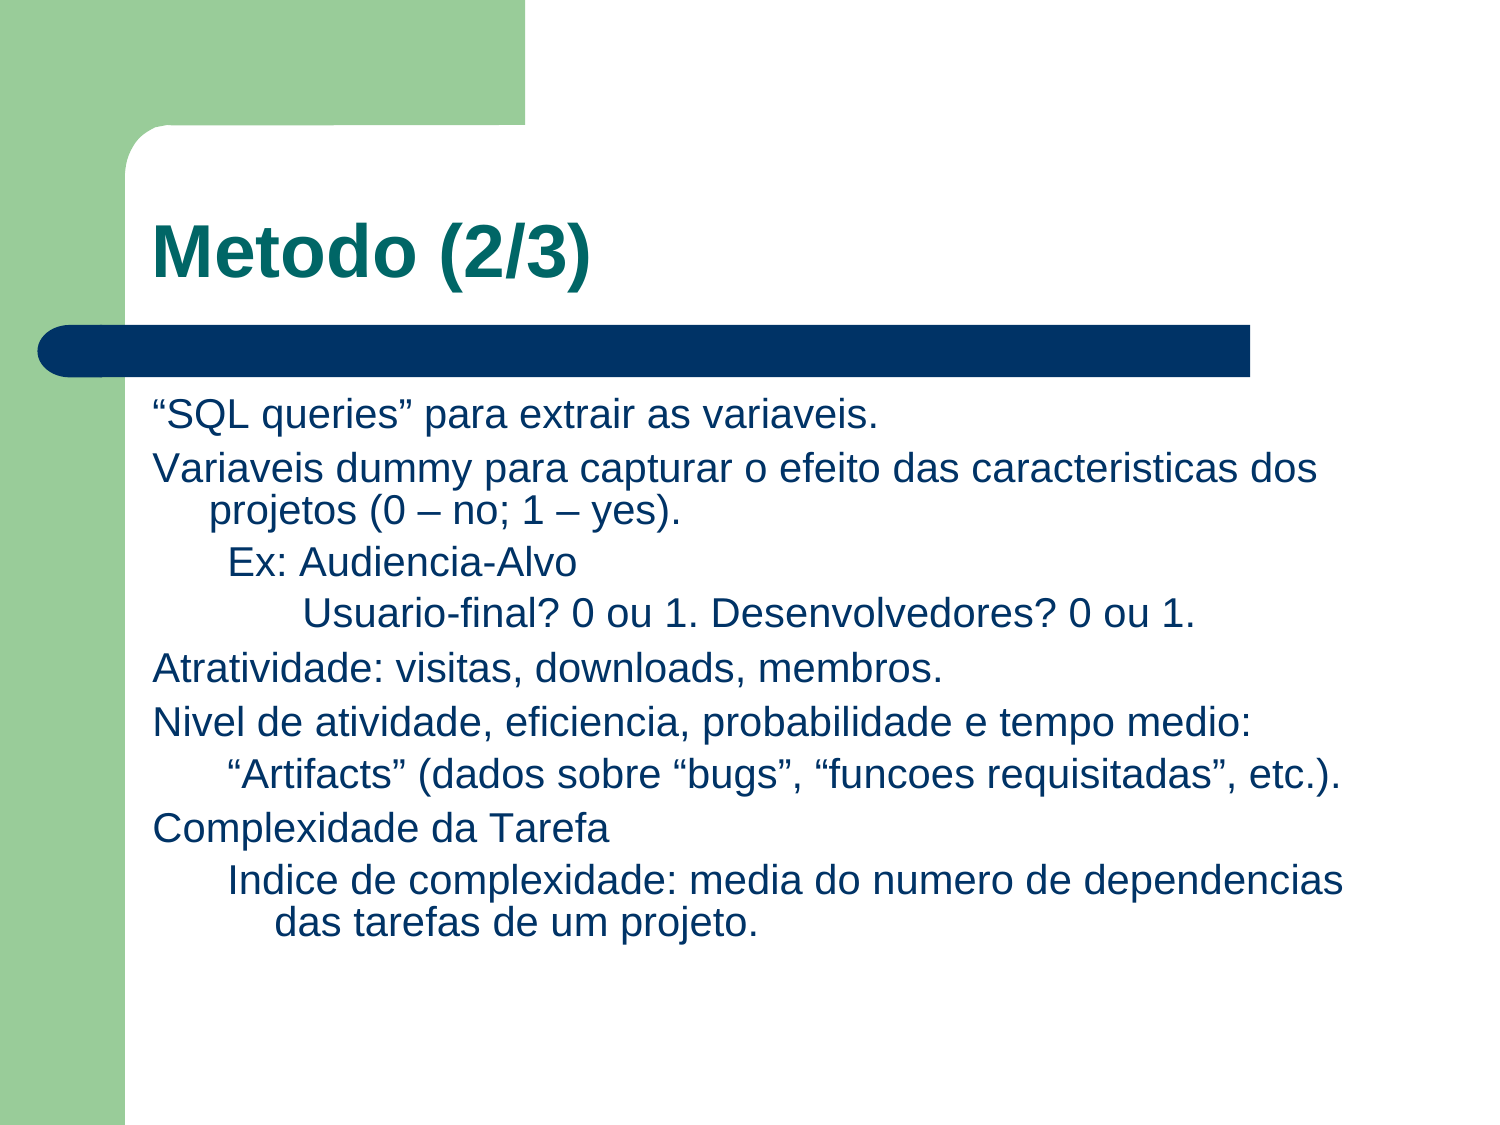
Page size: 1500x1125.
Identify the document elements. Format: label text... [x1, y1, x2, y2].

title Metodo (2/3) [136, 136, 1414, 301]
list “SQL queries” para extrair as variaveis. Variaveis dummy para capturar o efeito das caracteristicas dos projetos (0 – no; 1 – yes). Ex: Audiencia-Alvo Usuario-final? 0 ou 1. Desenvolvedores? 0 ou 1. Atratividade: visitas, downloads, membros. Nivel de atividade, eficiencia, probabilidade e tempo medio: “Artifacts” (dados sobre “bugs”, “funcoes requisitadas”, etc.). Complexidade da Tarefa Indice de complexidade: media do numero de dependencias das tarefas de um projeto. [137, 387, 1400, 1075]
